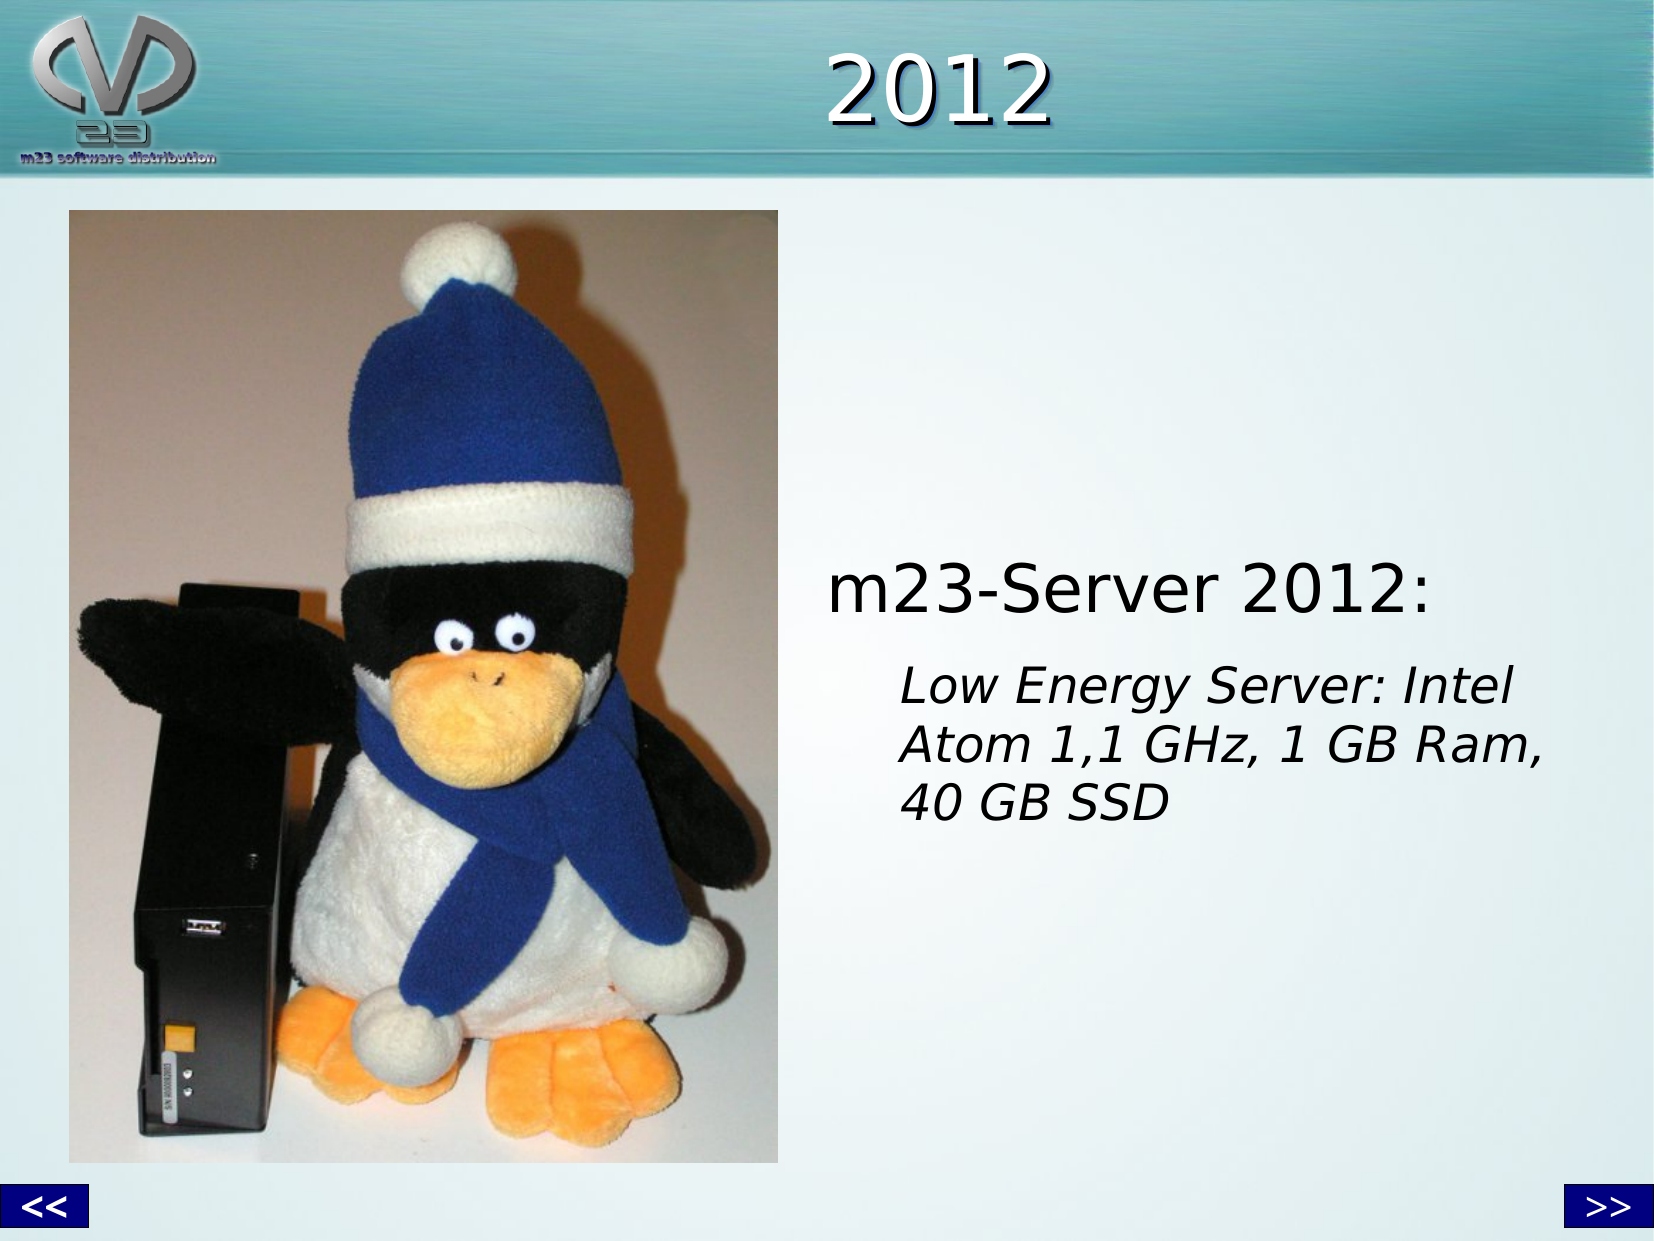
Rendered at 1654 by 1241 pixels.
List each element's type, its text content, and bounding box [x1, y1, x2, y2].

text_box m23-Server 2012: Low Energy Server: Intel Atom 1,1 GHz, 1 GB Ram, 40 GB SSD [826, 549, 1583, 833]
picture [0, 0, 1654, 1241]
title 2012 [224, 2, 1654, 178]
